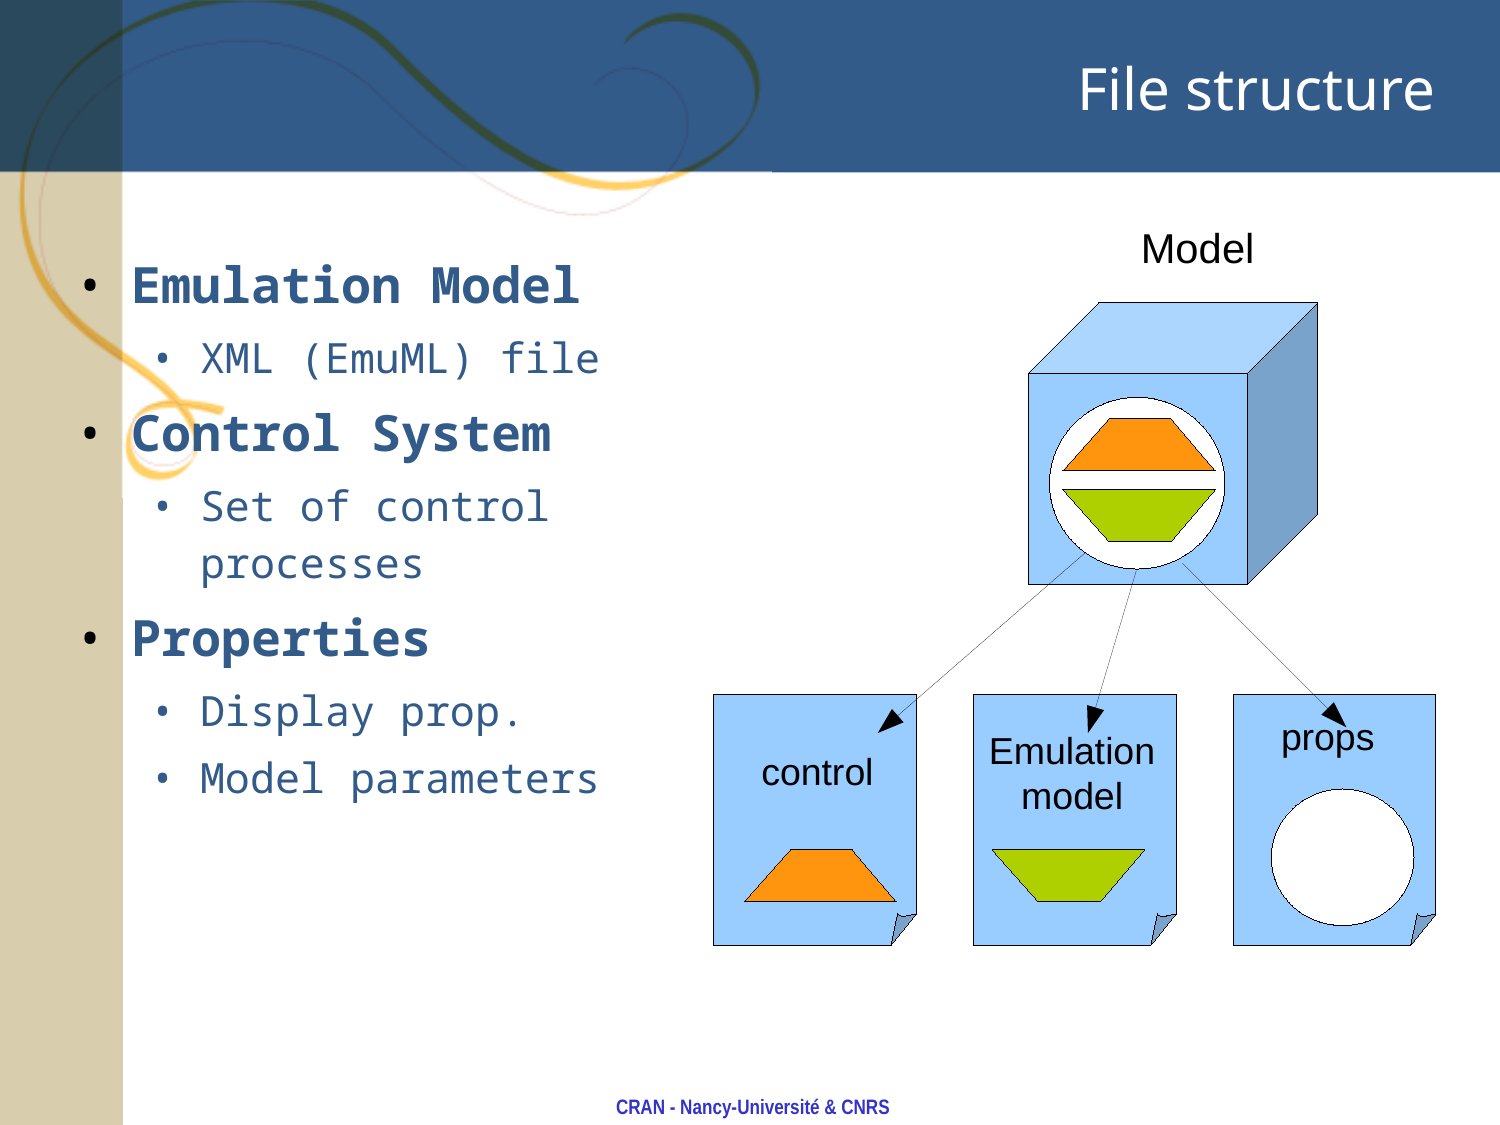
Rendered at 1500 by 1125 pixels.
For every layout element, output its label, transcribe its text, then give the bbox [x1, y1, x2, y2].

text_box props [1266, 705, 1390, 798]
title File structure [112, 7, 1471, 168]
text_box control [746, 740, 889, 834]
text_box Emulation model [974, 719, 1171, 825]
text_box [1028, 302, 1318, 585]
text_box [973, 694, 1177, 946]
list Emulation Model XML (EmuML) file Control System Set of control processes Properties Display prop. Model parameters [75, 249, 740, 1011]
text_box Model [1126, 214, 1270, 279]
text_box [713, 694, 917, 946]
text_box [1233, 694, 1436, 946]
picture [0, 0, 772, 498]
